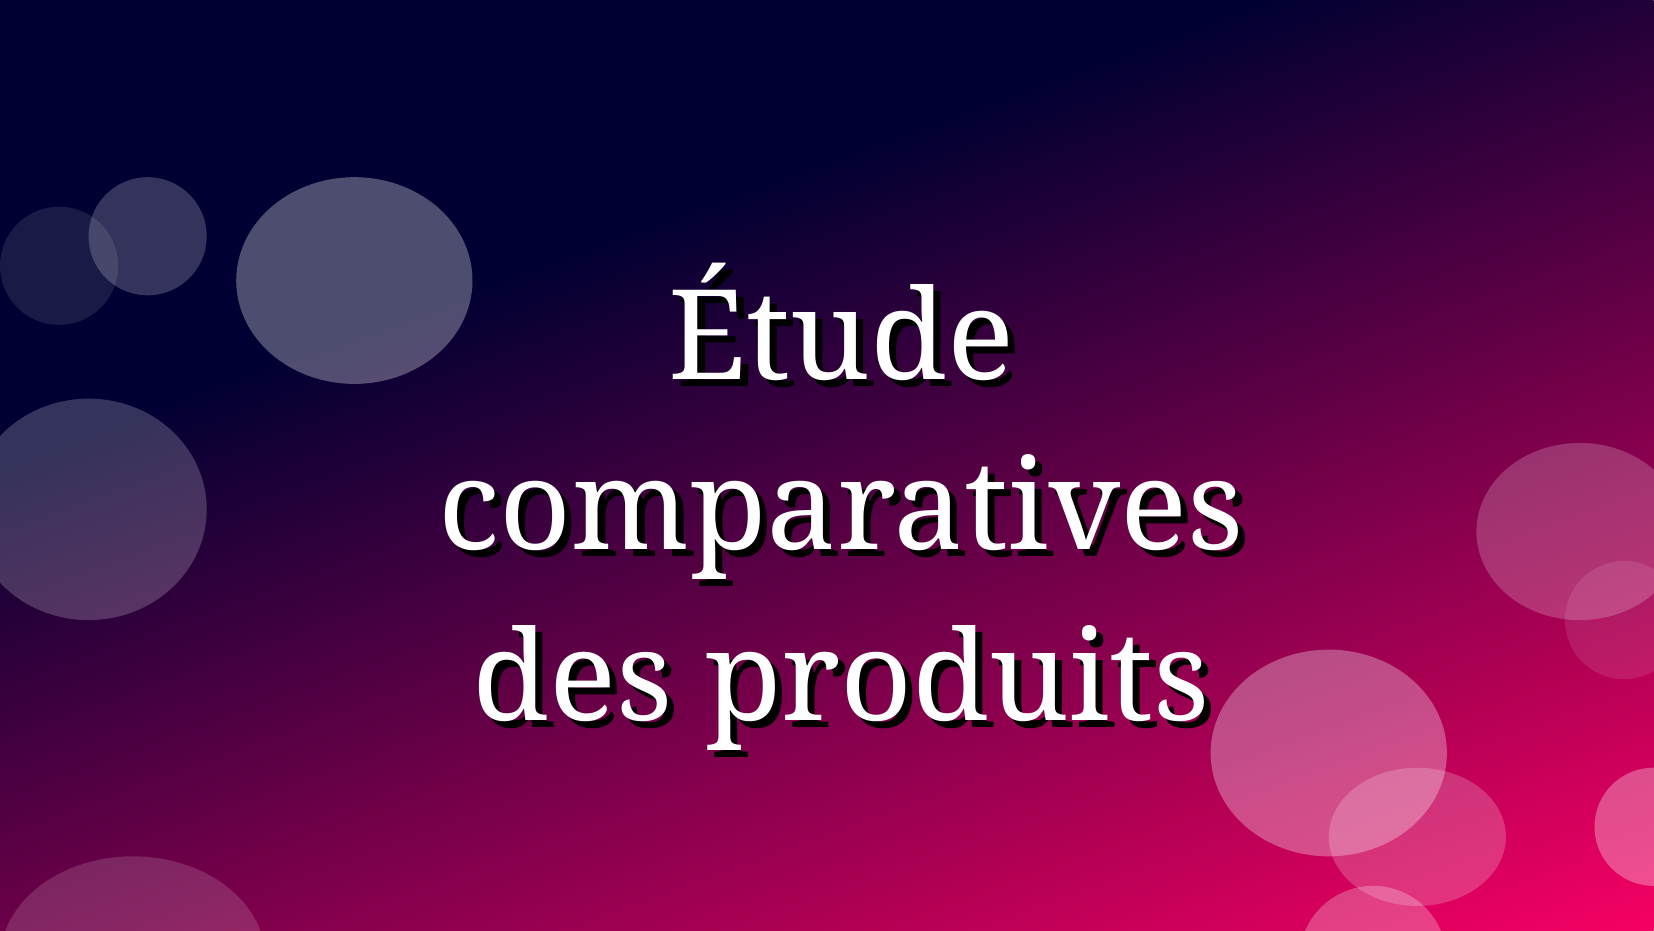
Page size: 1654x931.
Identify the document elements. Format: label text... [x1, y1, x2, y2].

text_box Étude comparatives des produits [354, 238, 1329, 680]
